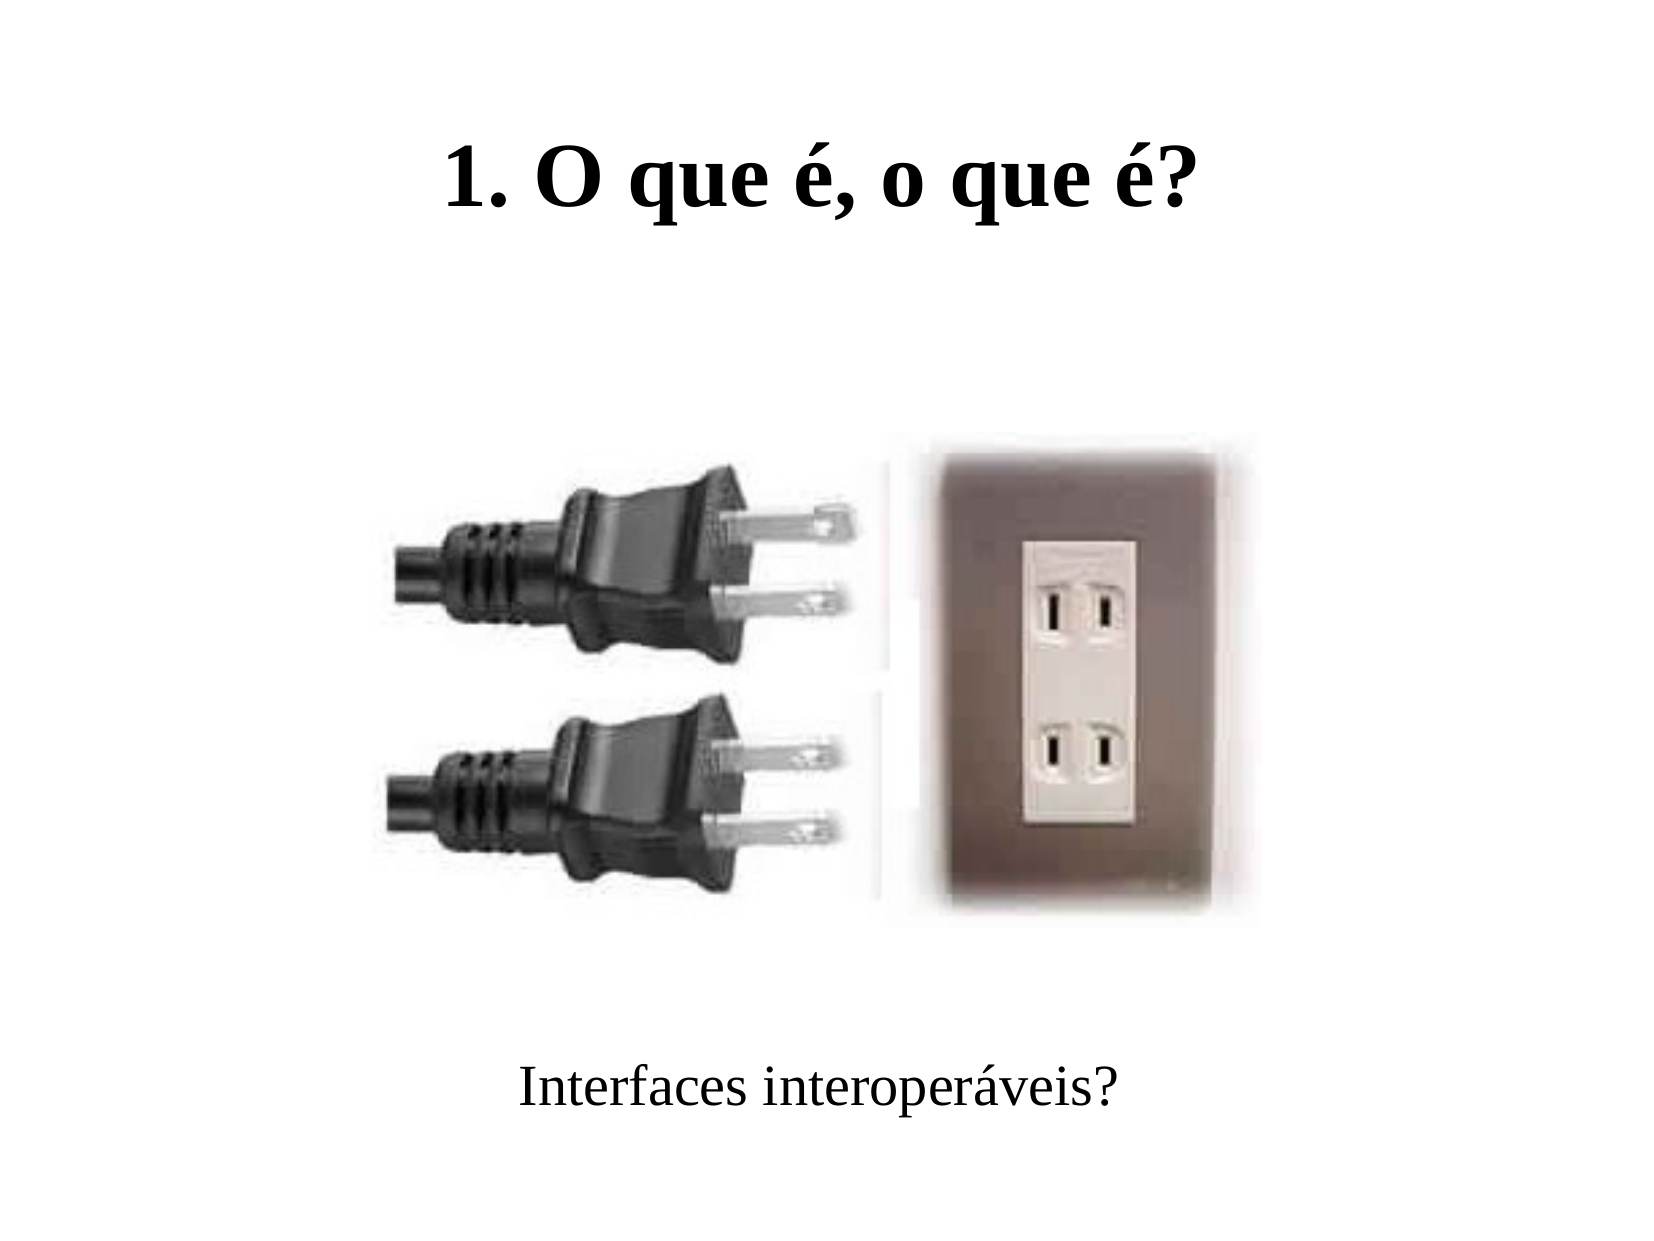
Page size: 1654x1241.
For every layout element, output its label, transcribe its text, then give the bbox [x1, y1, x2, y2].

picture [350, 432, 1261, 928]
title 1. O que é, o que é? [100, 81, 1543, 269]
text_box Interfaces interoperáveis? [320, 1053, 1319, 1119]
